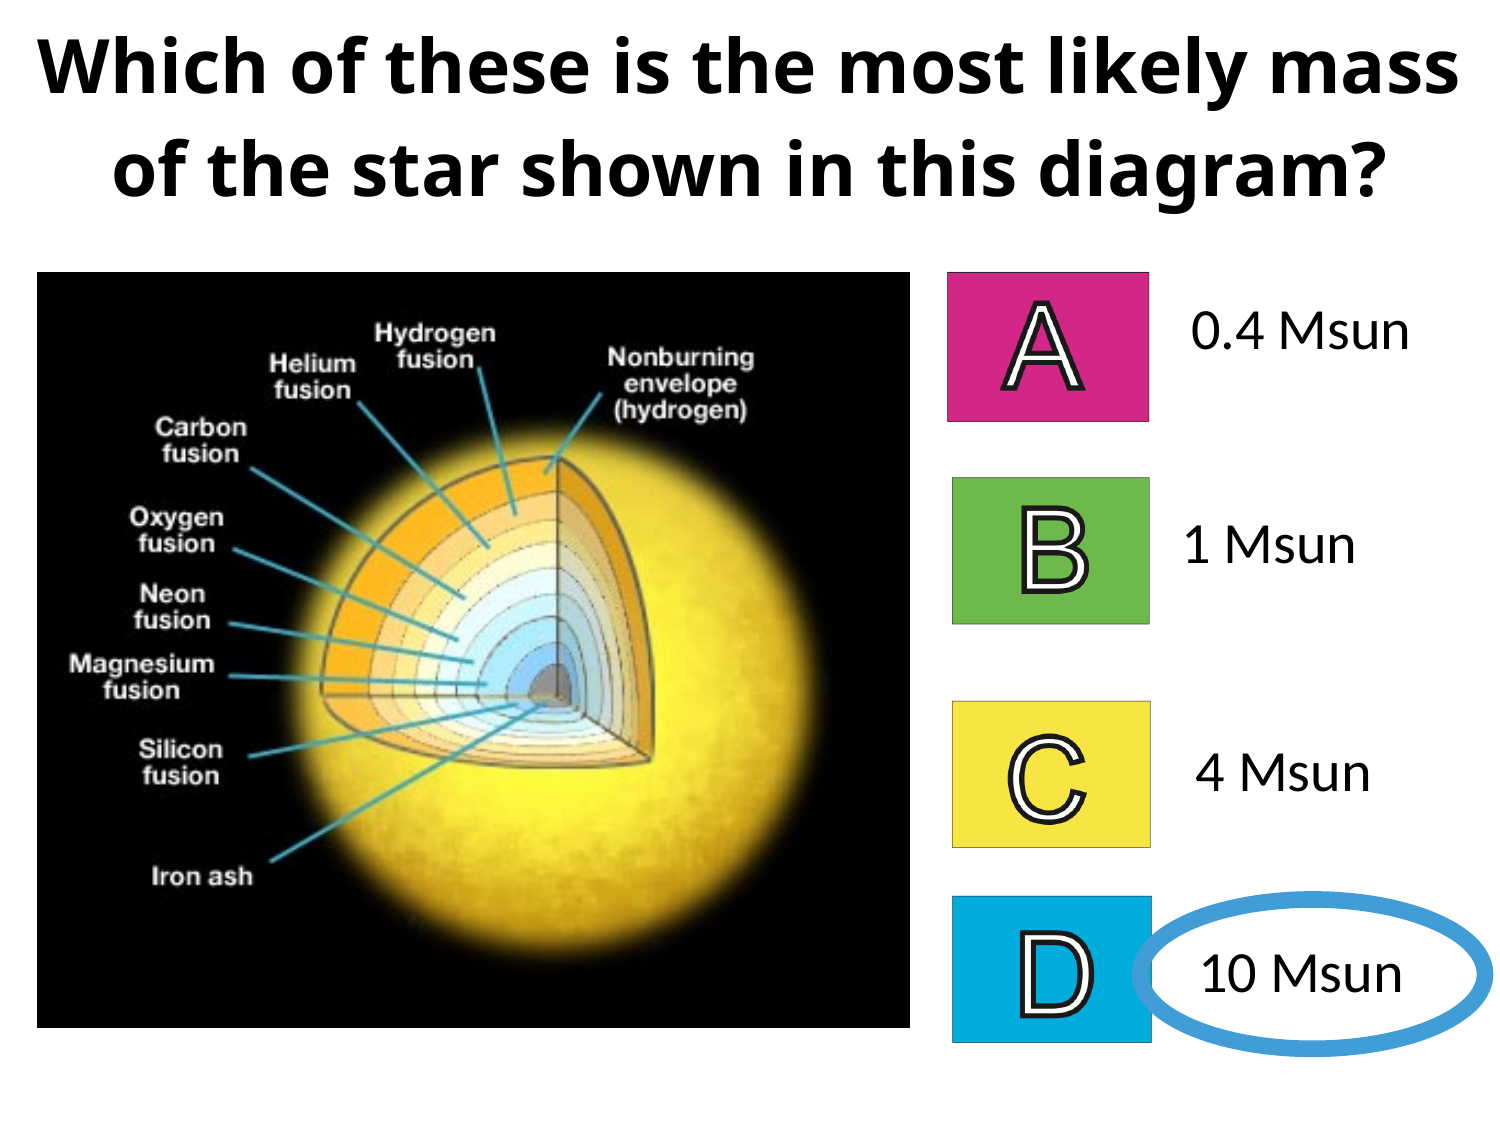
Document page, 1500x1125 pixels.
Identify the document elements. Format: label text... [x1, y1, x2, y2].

picture [1021, 931, 1093, 1017]
text_box 1 Msun [1166, 497, 1373, 583]
title Which of these is the most likely mass of the star shown in this diagram? [30, 28, 1471, 204]
picture [950, 475, 1151, 626]
text_box 4 Msun [1180, 725, 1387, 811]
picture [37, 272, 910, 1029]
picture [950, 699, 1152, 849]
picture [945, 269, 1151, 425]
text_box 10 Msun [1183, 926, 1419, 1012]
text_box 0.4 Msun [1176, 283, 1427, 369]
picture [951, 894, 1153, 1044]
